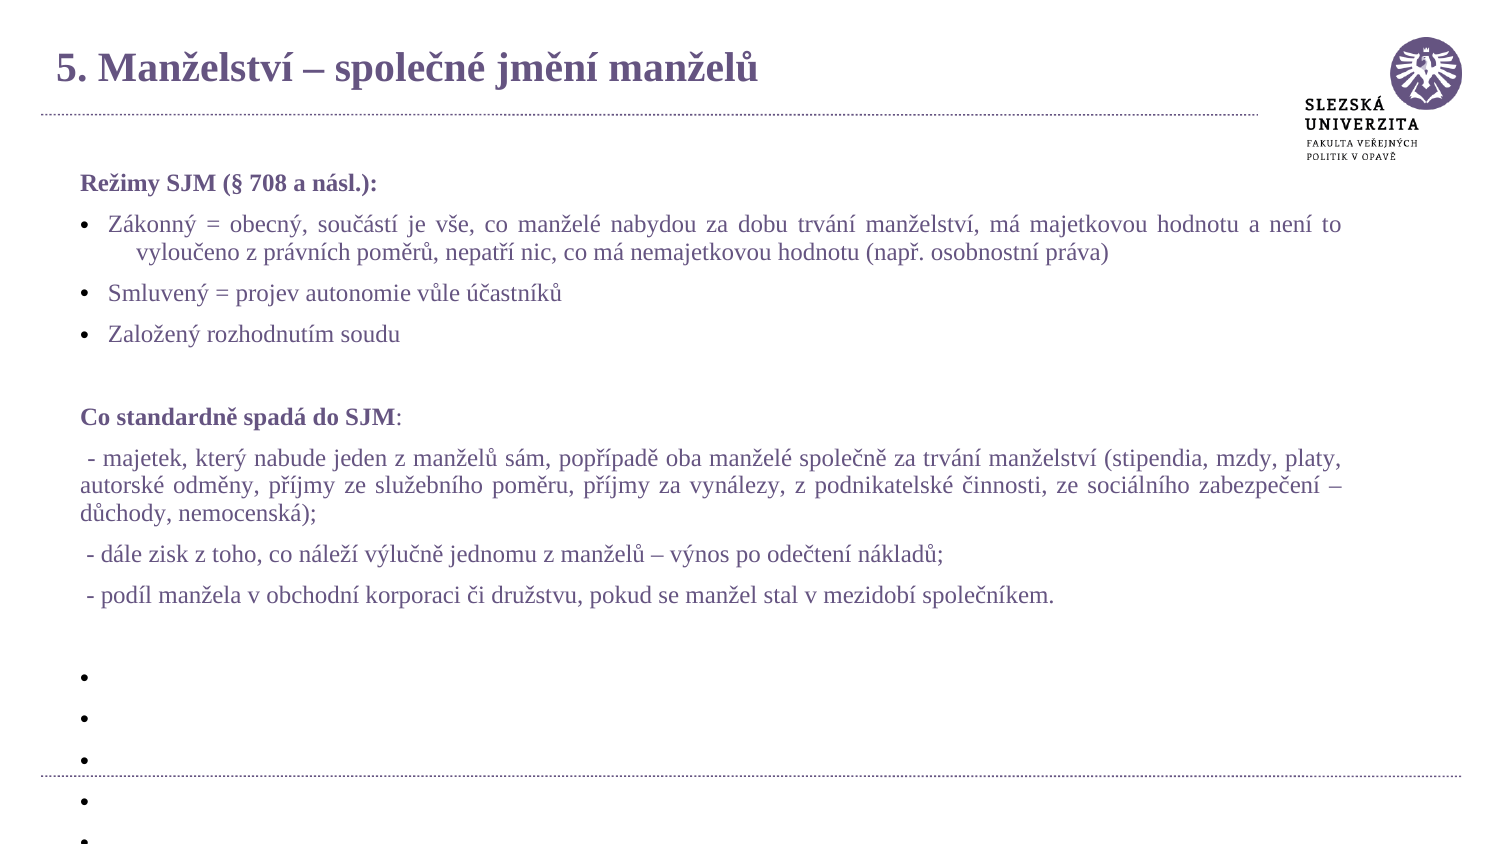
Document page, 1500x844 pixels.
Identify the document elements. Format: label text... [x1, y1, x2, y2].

title 5. Manželství – společné jmění manželů [41, 32, 1220, 116]
text_box Režimy SJM (§ 708 a násl.): Zákonný = obecný, součástí je vše, co manželé nabydou za dobu trvání manželství, má majetkovou hodnotu a není to vyloučeno z právních poměrů, nepatří nic, co má nemajetkovou hodnotu (např. osobnostní práva) Smluvený = projev autonomie vůle účastníků Založený rozhodnutím soudu Co standardně spadá do SJM: - majetek, který nabude jeden z manželů sám, popřípadě oba manželé společně za trvání manželství (stipendia, mzdy, platy, autorské odměny, příjmy ze služebního poměru, příjmy za vynálezy, z podnikatelské činnosti, ze sociálního zabezpečení – důchody, nemocenská); - dále zisk z toho, co náleží výlučně jednomu z manželů – výnos po odečtení nákladů; - podíl manžela v obchodní korporaci či družstvu, pokud se manžel stal v mezidobí společníkem. [64, 161, 1385, 784]
